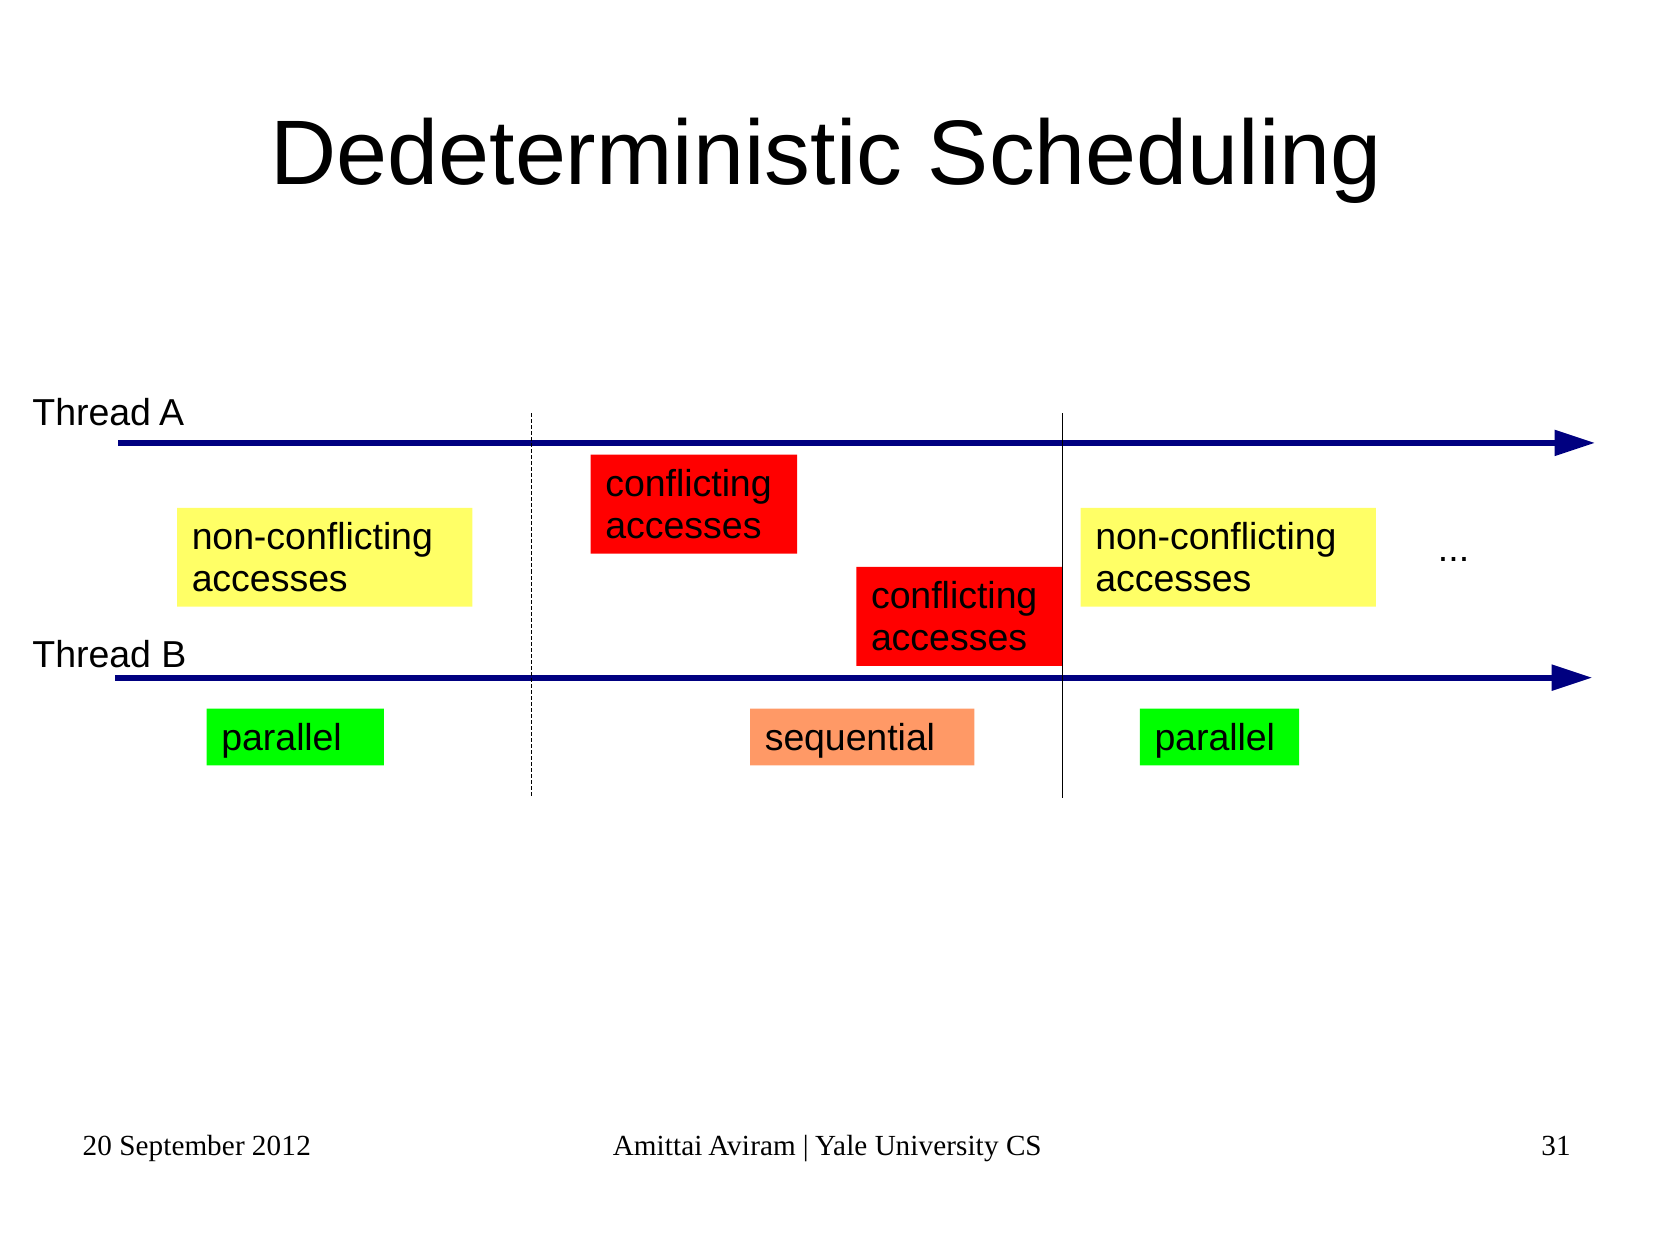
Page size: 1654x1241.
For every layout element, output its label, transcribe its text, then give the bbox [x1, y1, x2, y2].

text_box conflicting accesses [590, 454, 798, 554]
text_box parallel [206, 708, 384, 766]
text_box Thread A [17, 383, 284, 441]
text_box parallel [1139, 708, 1300, 766]
text_box sequential [750, 708, 975, 766]
text_box conflicting accesses [856, 566, 1062, 666]
text_box Thread B [17, 625, 284, 683]
title Dedeterministic Scheduling [82, 49, 1571, 257]
text_box ... [1423, 519, 1601, 577]
text_box non-conflicting accesses [1080, 507, 1376, 607]
text_box non-conflicting accesses [177, 507, 473, 607]
